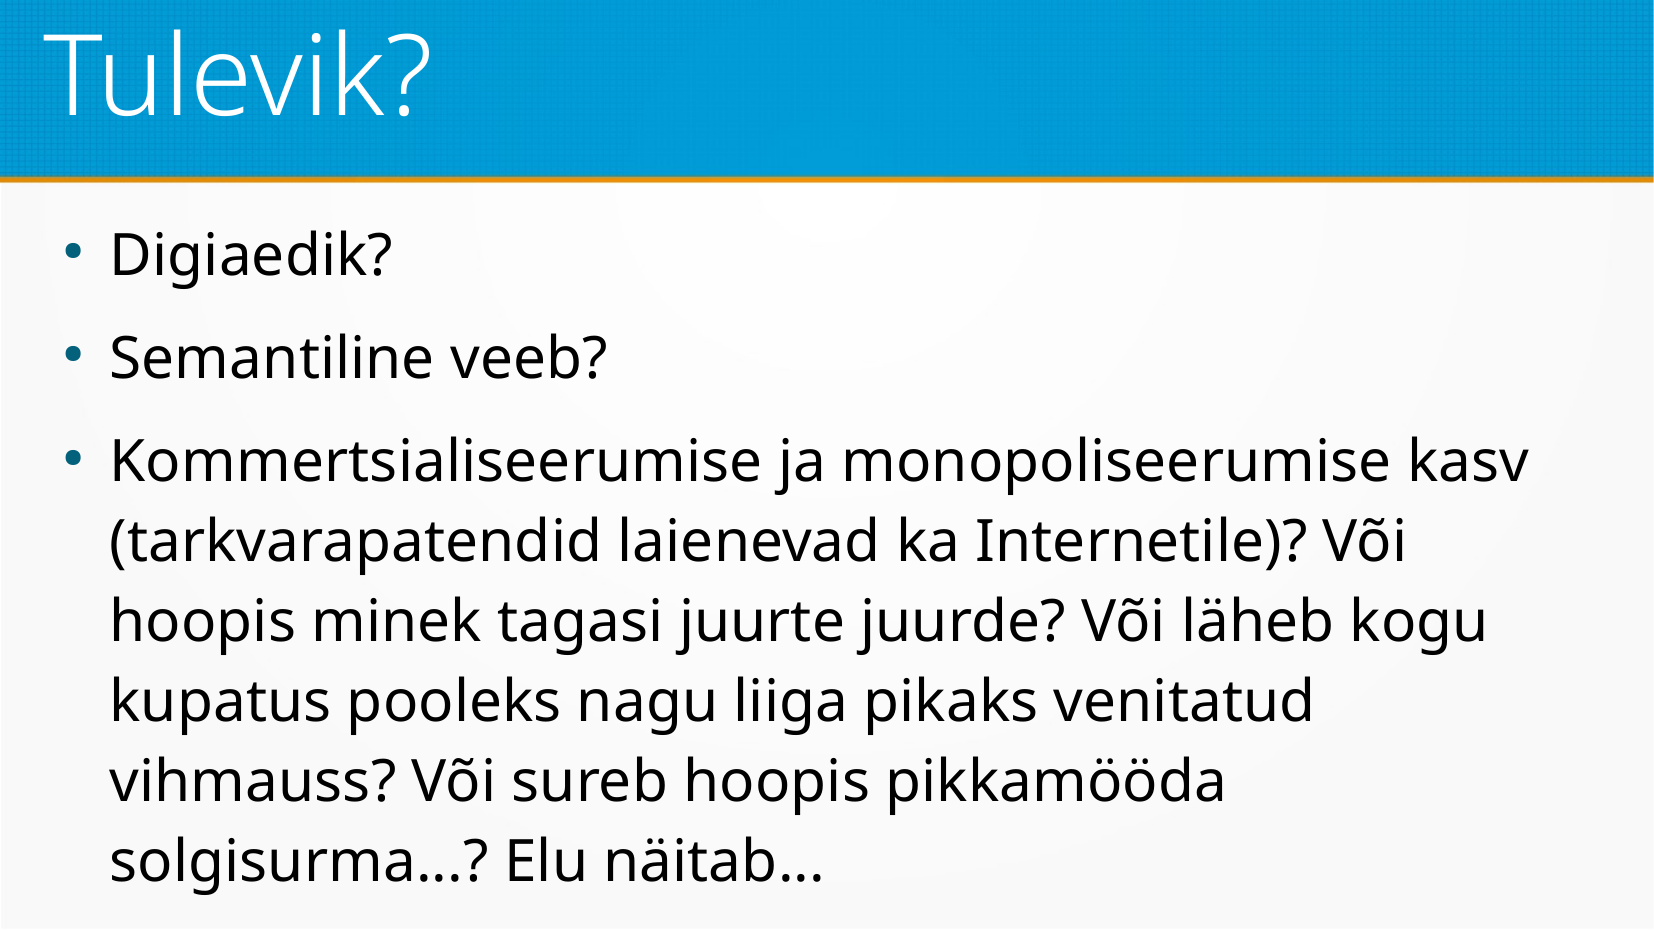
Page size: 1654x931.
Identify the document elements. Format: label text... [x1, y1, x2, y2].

title Tulevik? [43, 0, 1619, 149]
picture [0, 175, 1654, 931]
list Digiaedik? Semantiline veeb? Kommertsialiseerumise ja monopoliseerumise kasv (tarkvarapatendid laienevad ka Internetile)? Või hoopis minek tagasi juurte juurde? Või läheb kogu kupatus pooleks nagu liiga pikaks venitatud vihmauss? Või sureb hoopis pikkamööda solgisurma...? Elu näitab... [47, 212, 1607, 902]
